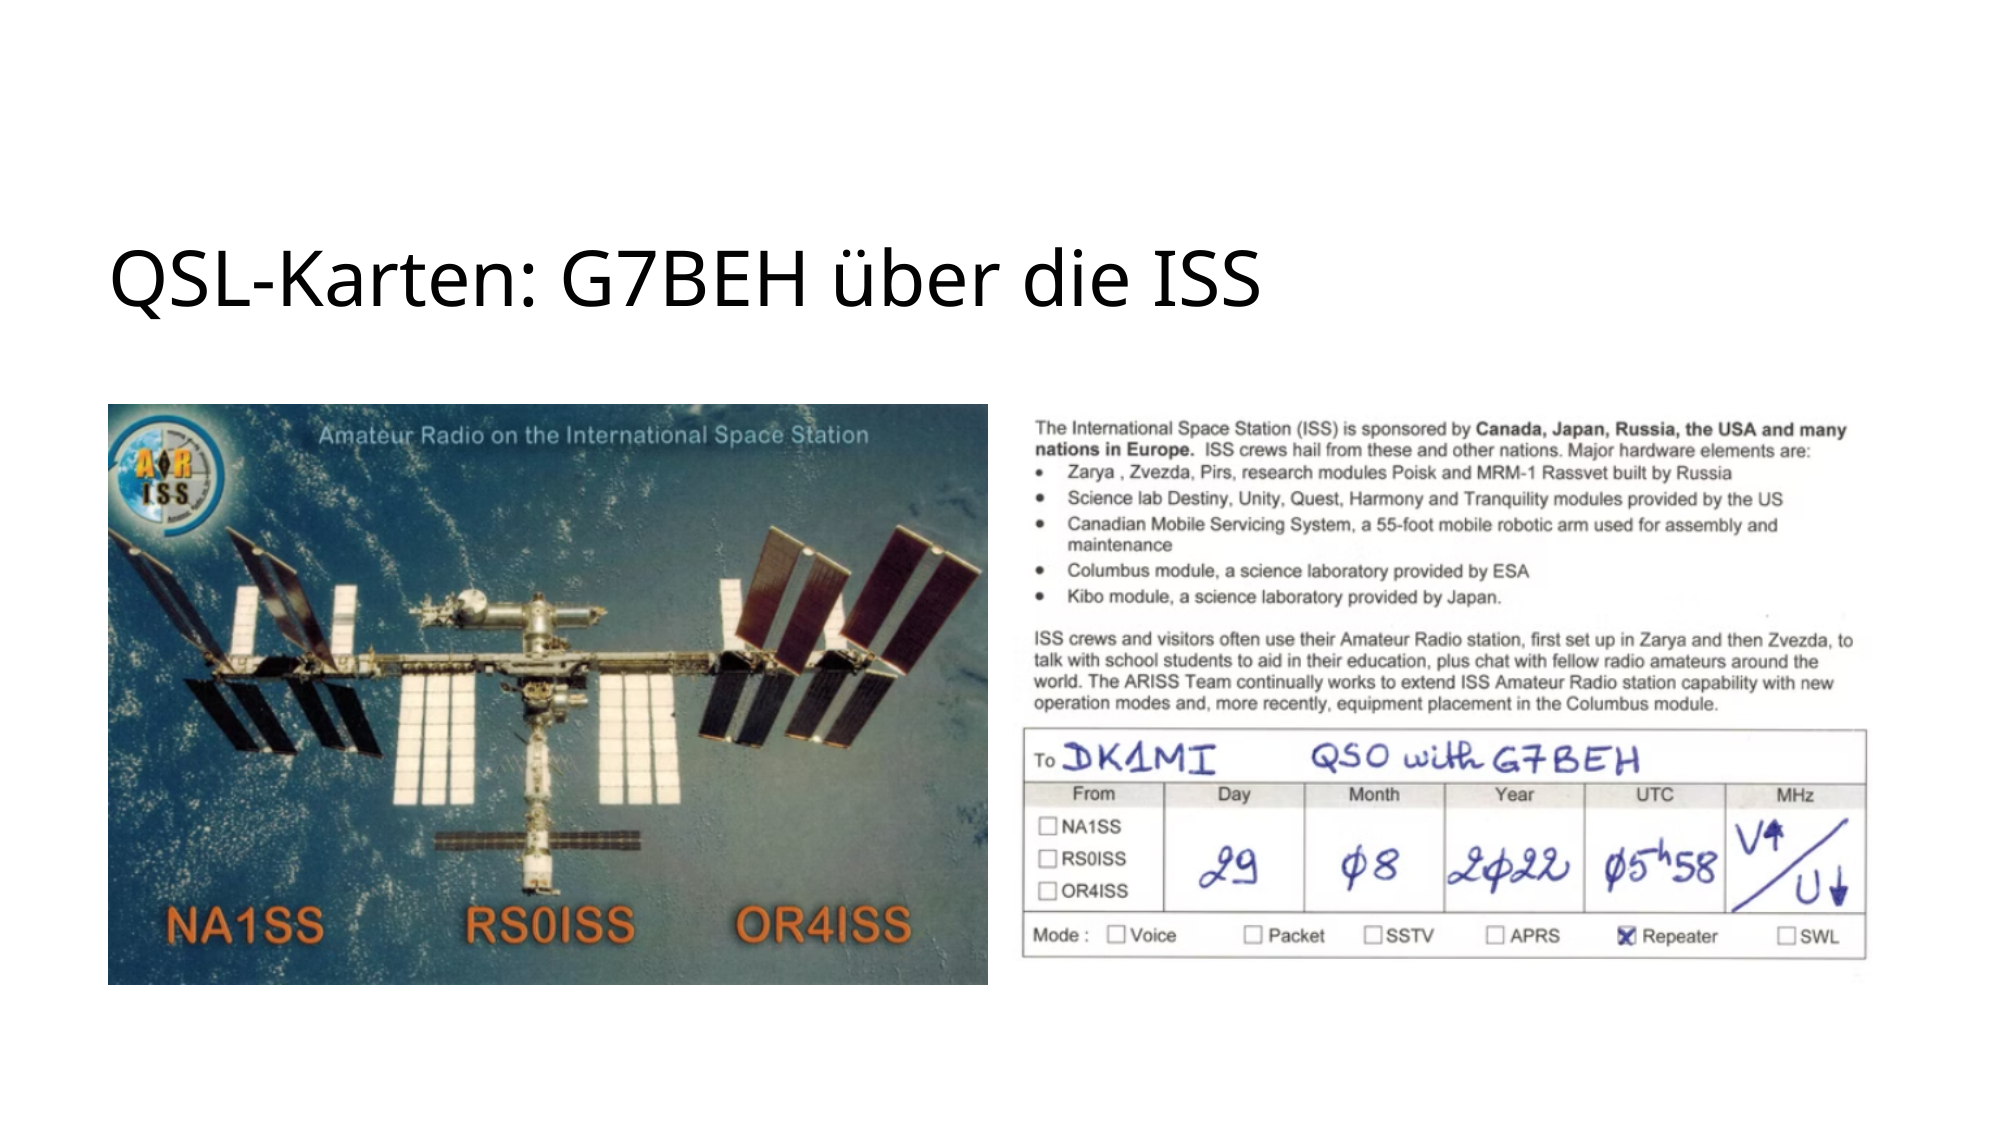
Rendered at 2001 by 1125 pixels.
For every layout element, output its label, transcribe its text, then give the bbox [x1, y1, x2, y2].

picture [108, 404, 988, 985]
text_box QSL-Karten: G7BEH über die ISS [108, 226, 1188, 323]
picture [1012, 404, 1892, 985]
